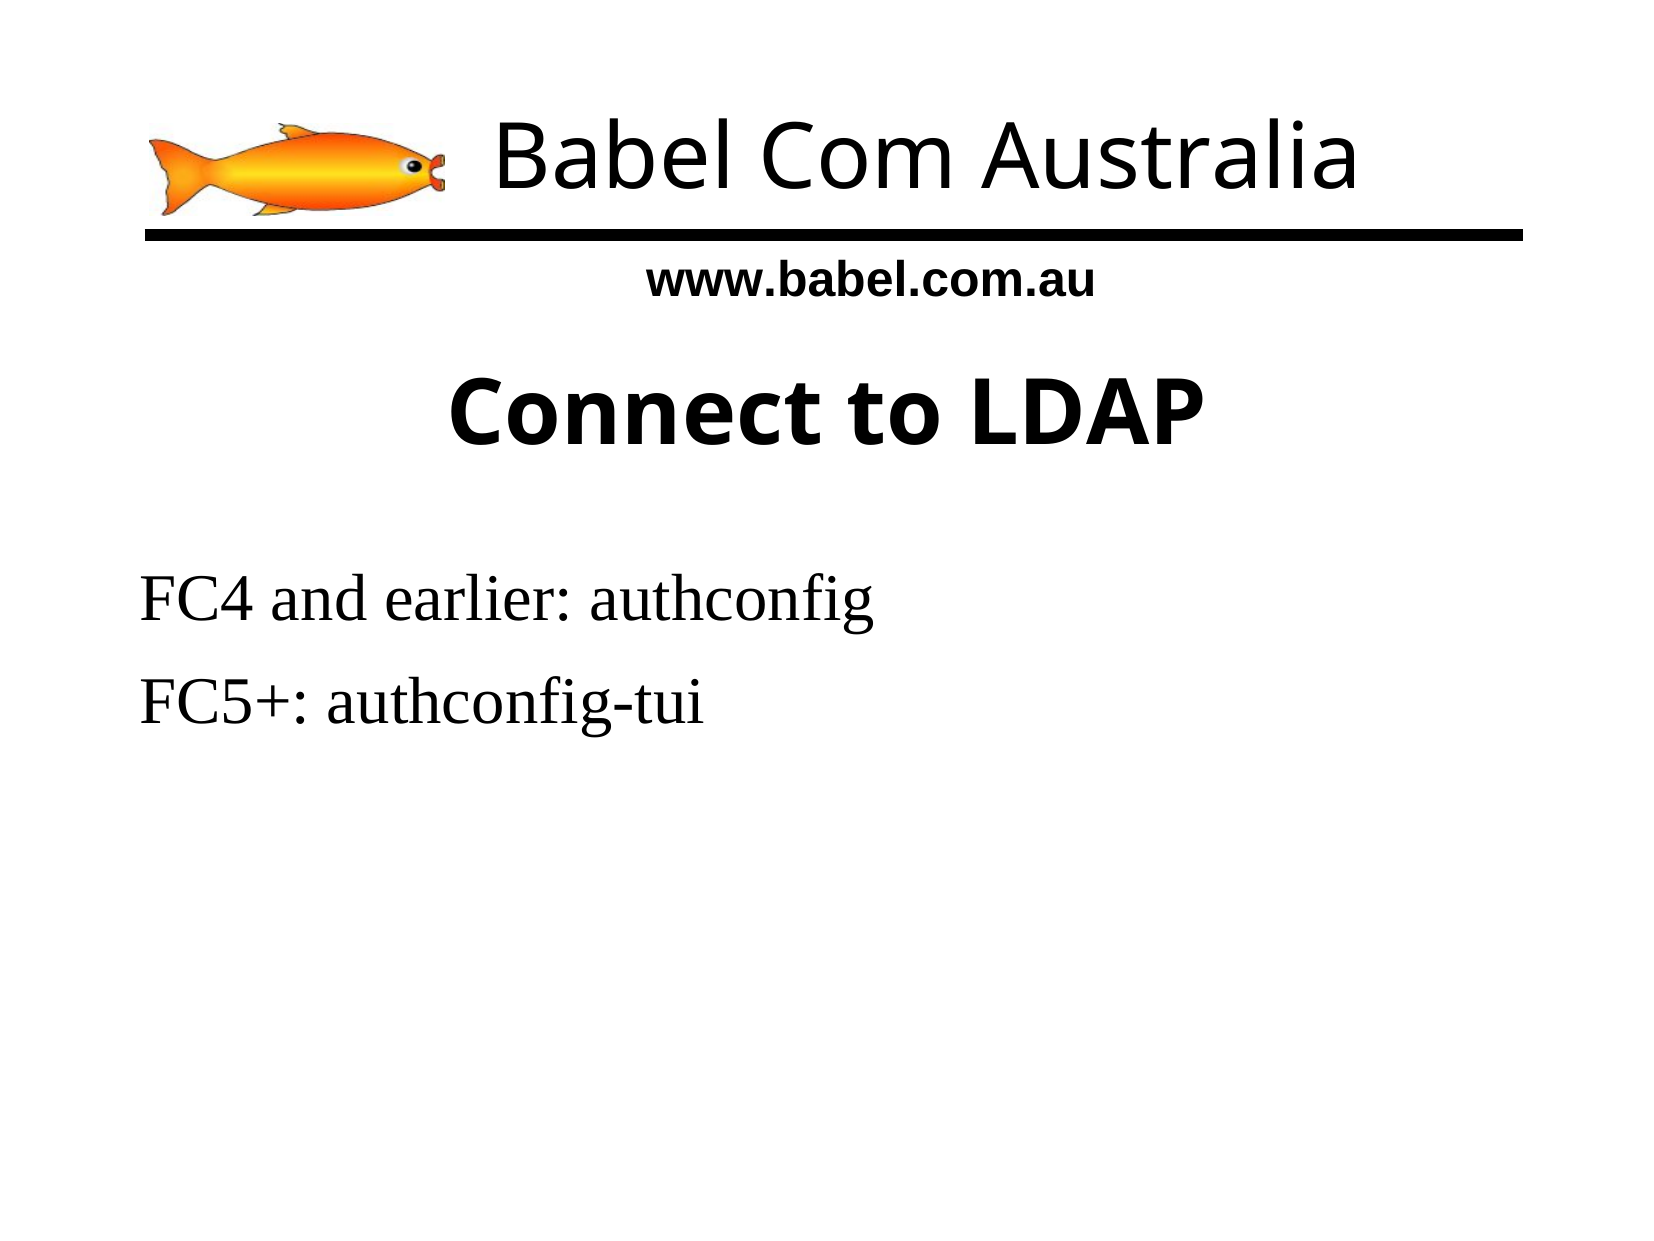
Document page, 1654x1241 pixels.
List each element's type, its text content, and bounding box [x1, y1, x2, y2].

title Connect to LDAP [126, 322, 1528, 497]
picture [149, 123, 445, 216]
list FC4 and earlier: authconfig FC5+: authconfig-tui [121, 560, 1534, 1127]
